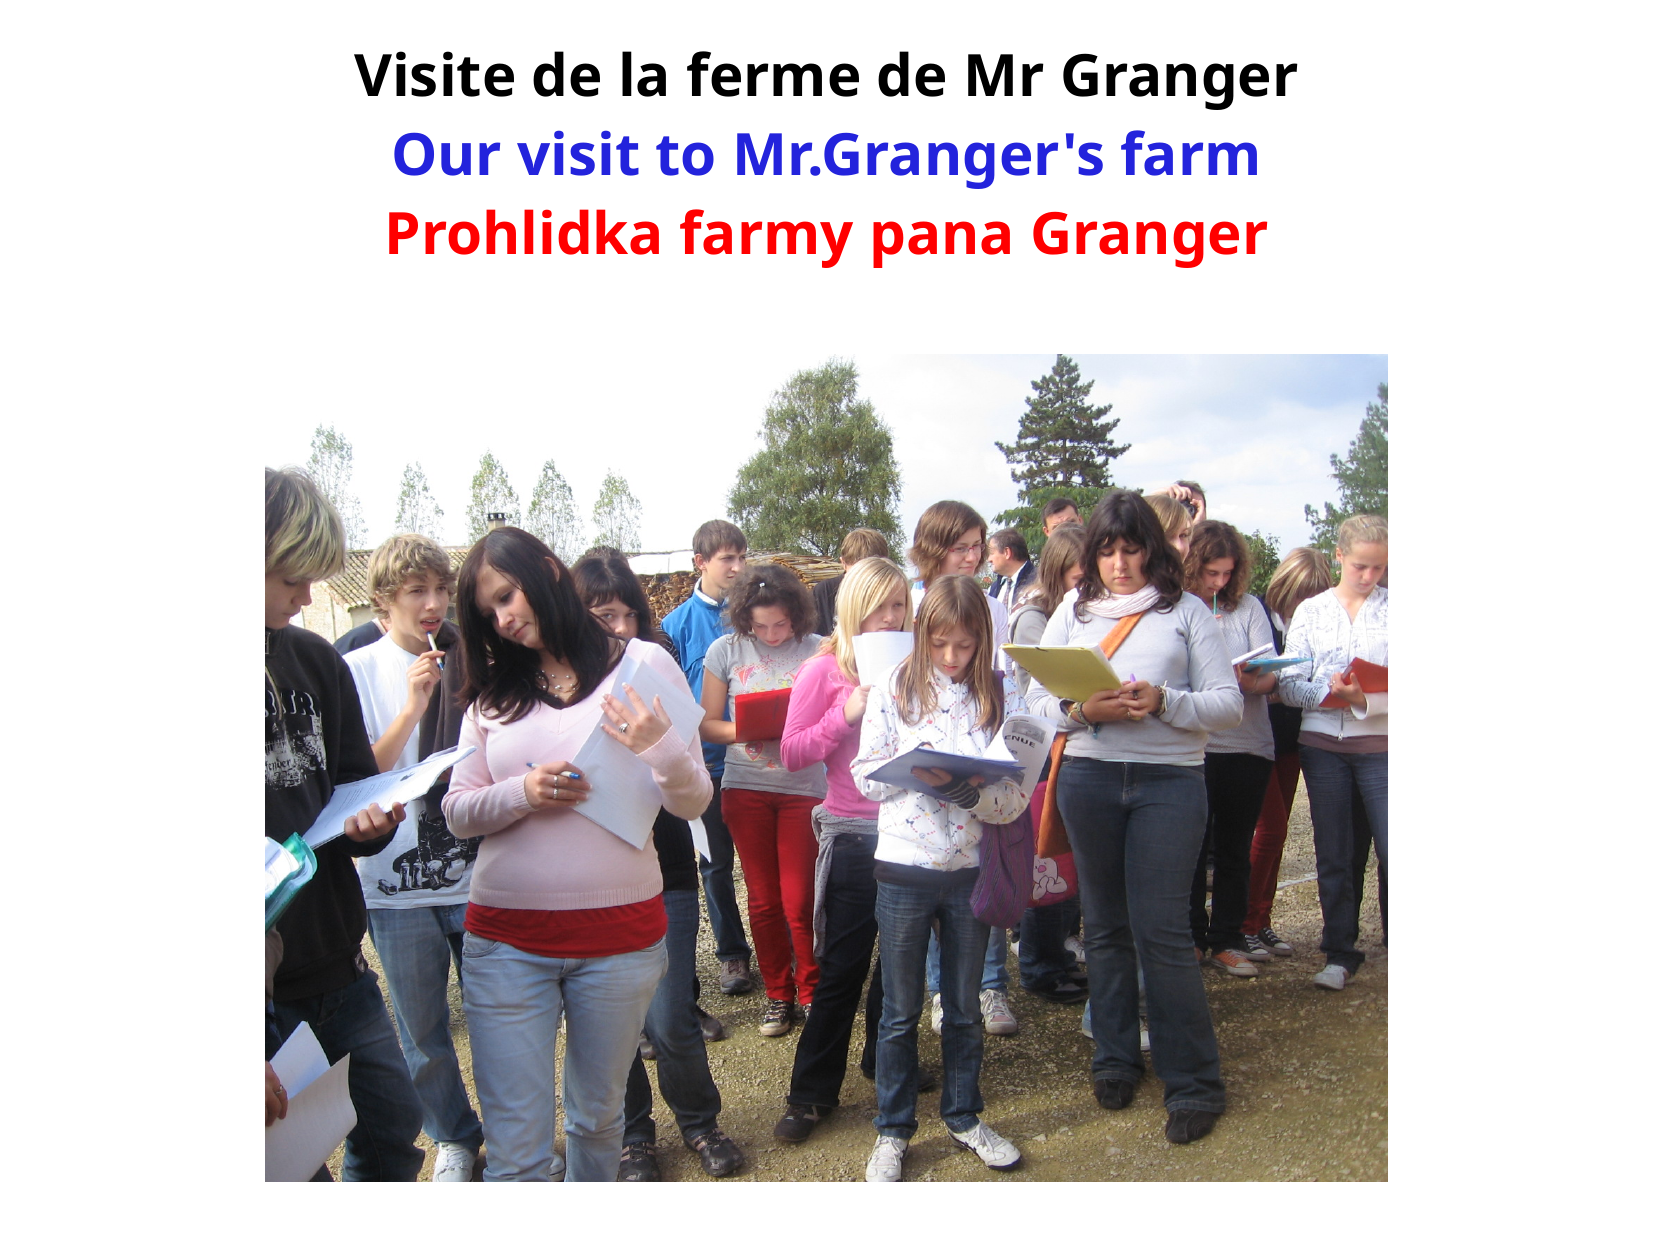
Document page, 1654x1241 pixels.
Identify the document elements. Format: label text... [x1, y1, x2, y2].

title Visite de la ferme de Mr Granger Our visit to Mr.Granger's farm Prohlidka farmy pana Granger [82, 31, 1571, 275]
picture [265, 354, 1388, 1182]
